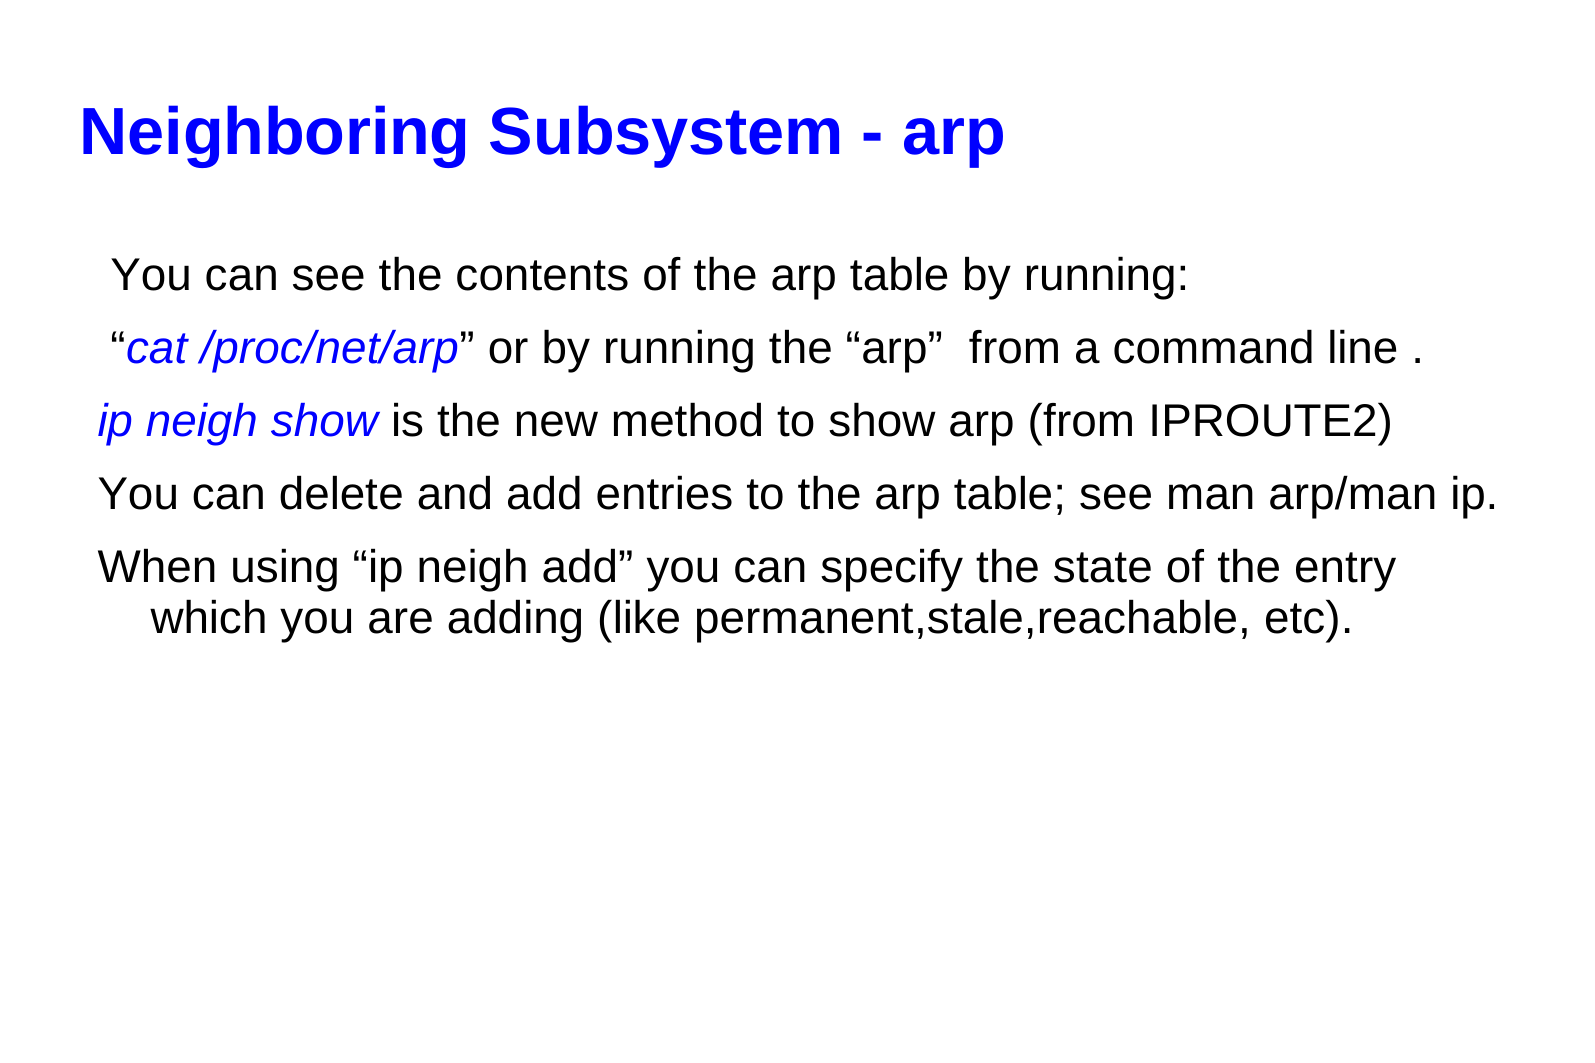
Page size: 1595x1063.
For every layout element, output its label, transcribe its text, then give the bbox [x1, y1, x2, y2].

title Neighboring Subsystem - arp [79, 49, 1515, 213]
list You can see the contents of the arp table by running: “cat /proc/net/arp” or by running the “arp” from a command line . ip neigh show is the new method to show arp (from IPROUTE2) You can delete and add entries to the arp table; see man arp/man ip. When using “ip neigh add” you can specify the state of the entry which you are adding (like permanent,stale,reachable, etc). [79, 248, 1515, 936]
